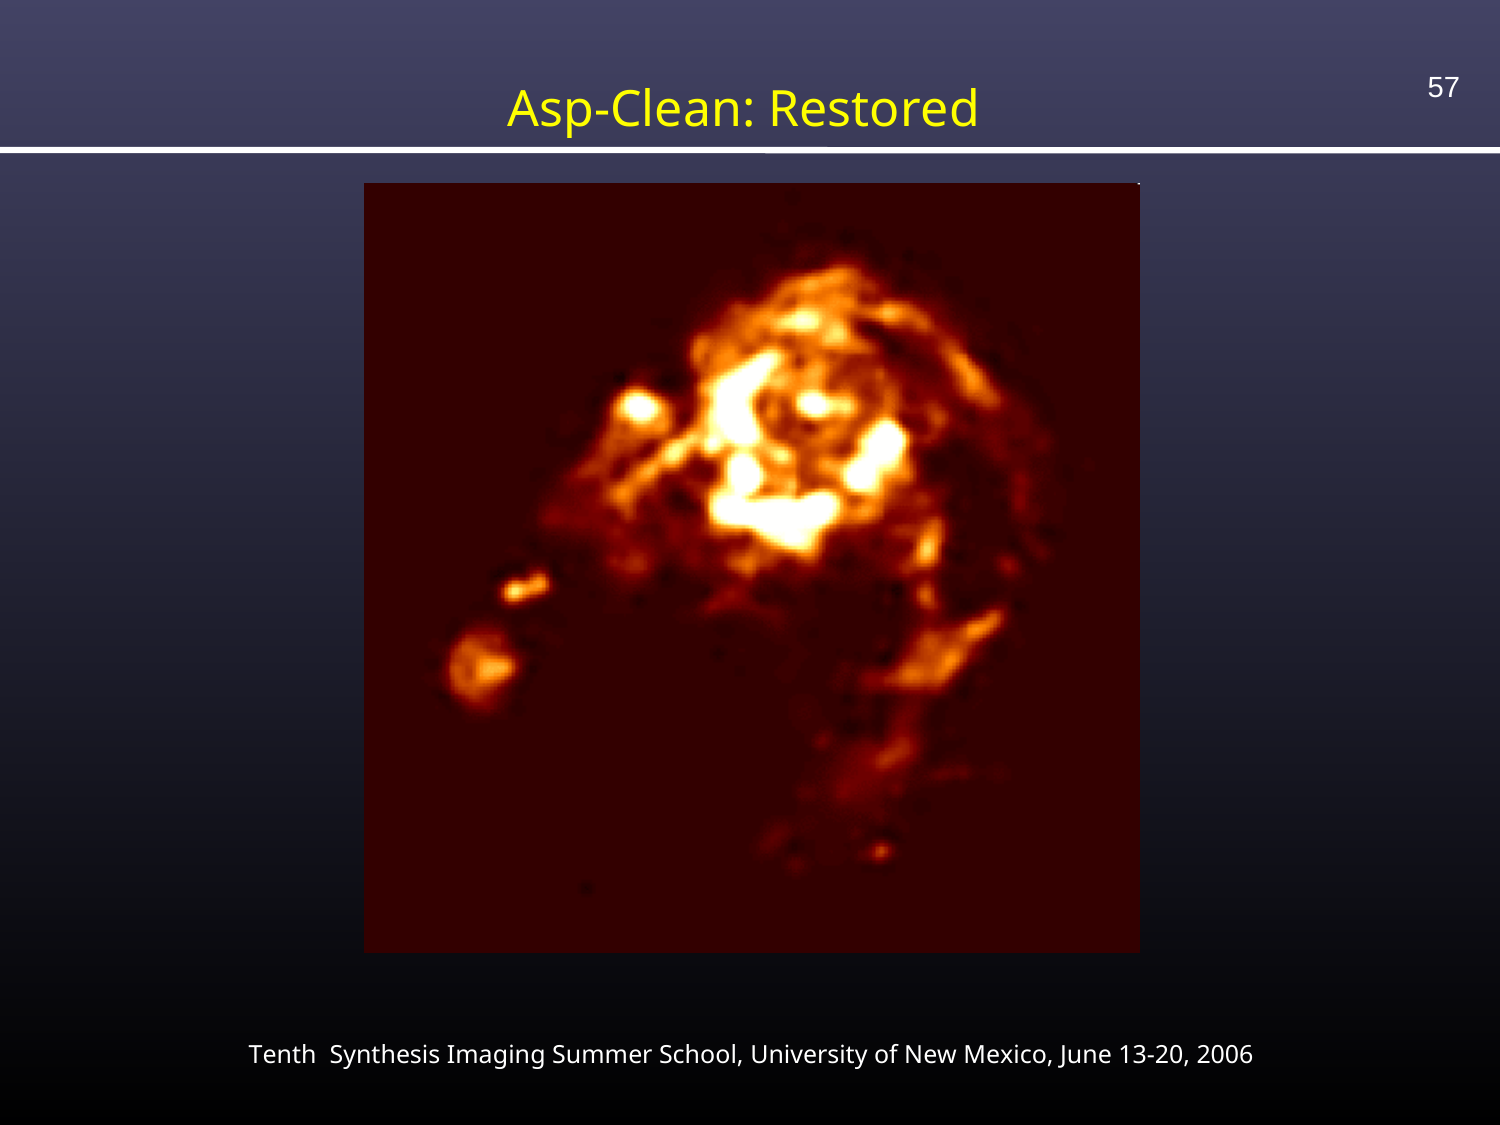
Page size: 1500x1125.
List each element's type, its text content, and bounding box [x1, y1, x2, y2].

title Asp-Clean: Restored [112, 62, 1375, 151]
picture [364, 183, 1140, 953]
